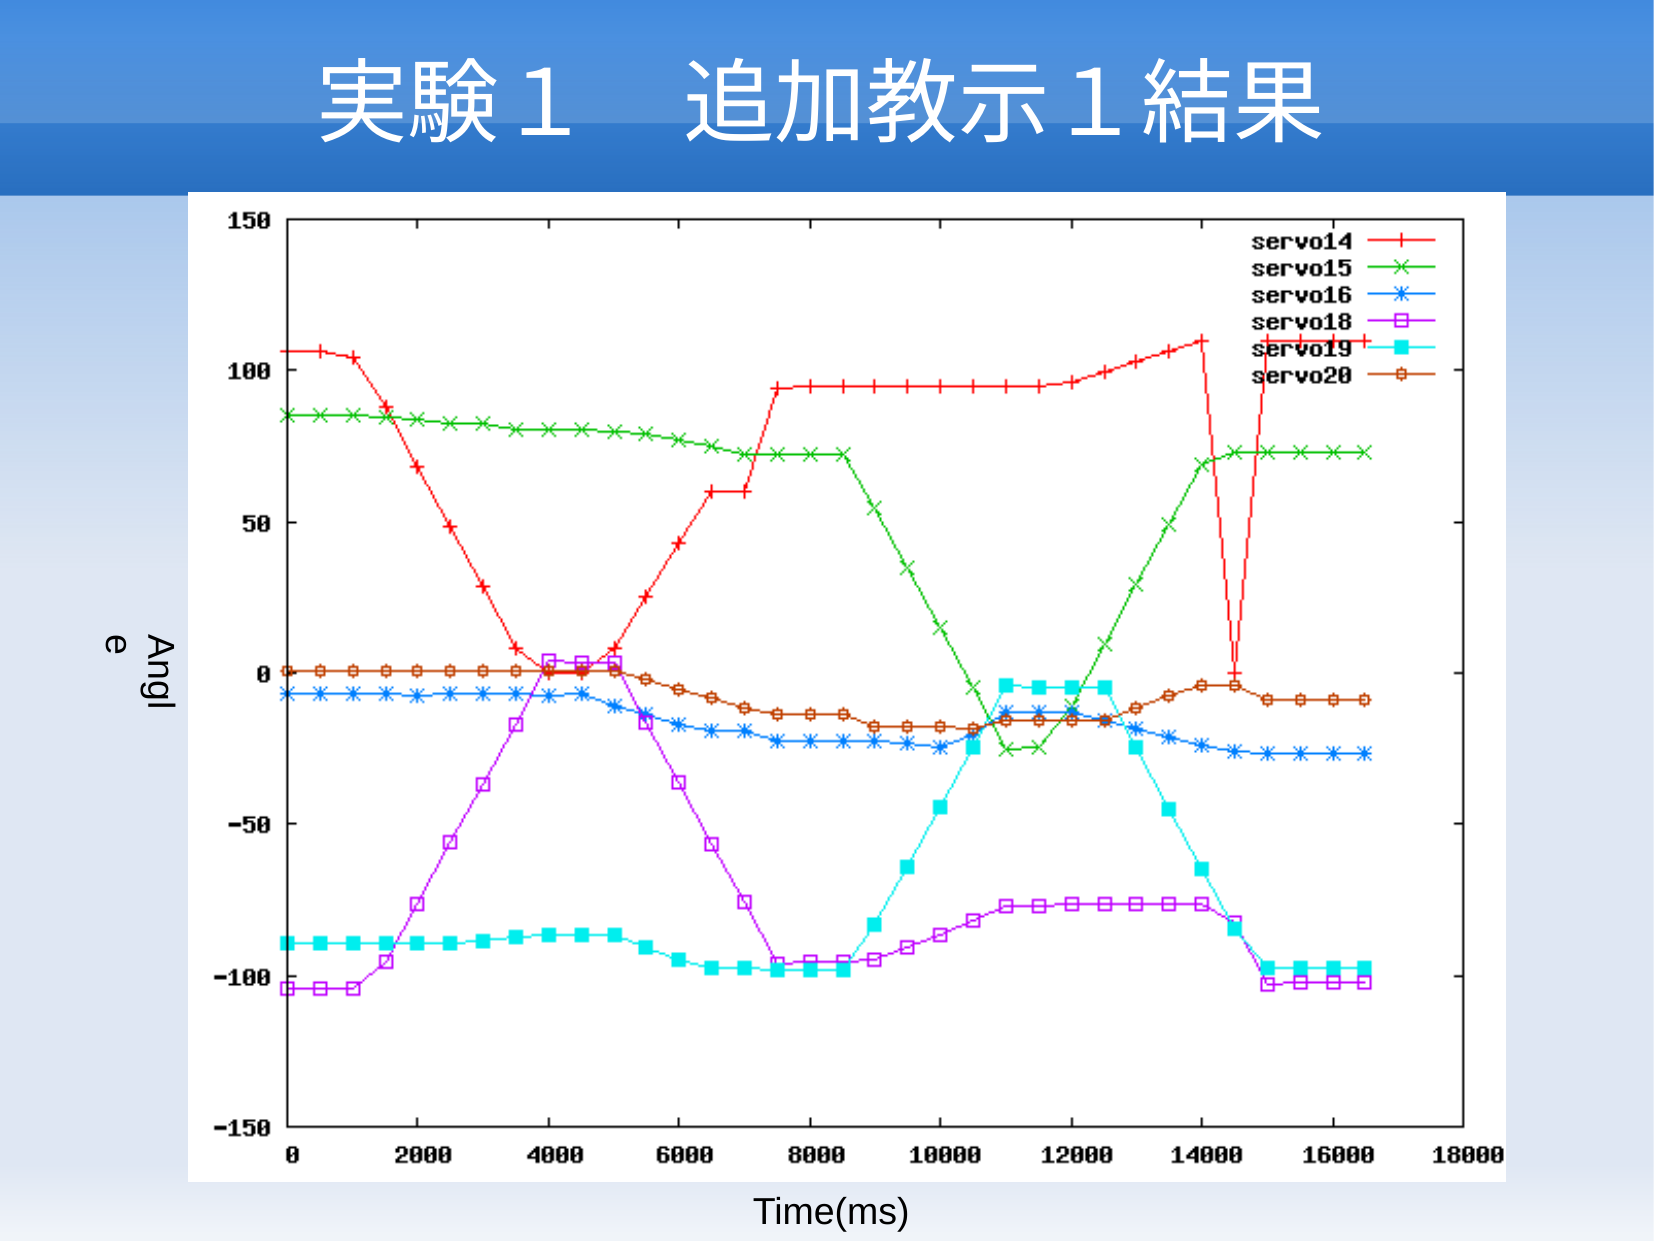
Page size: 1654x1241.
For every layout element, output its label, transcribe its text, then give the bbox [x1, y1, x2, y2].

picture [0, 0, 1654, 1241]
title 実験１ 追加教示１結果 [76, 0, 1565, 208]
text_box Time(ms) [738, 1183, 925, 1241]
text_box Angle [116, 620, 188, 731]
